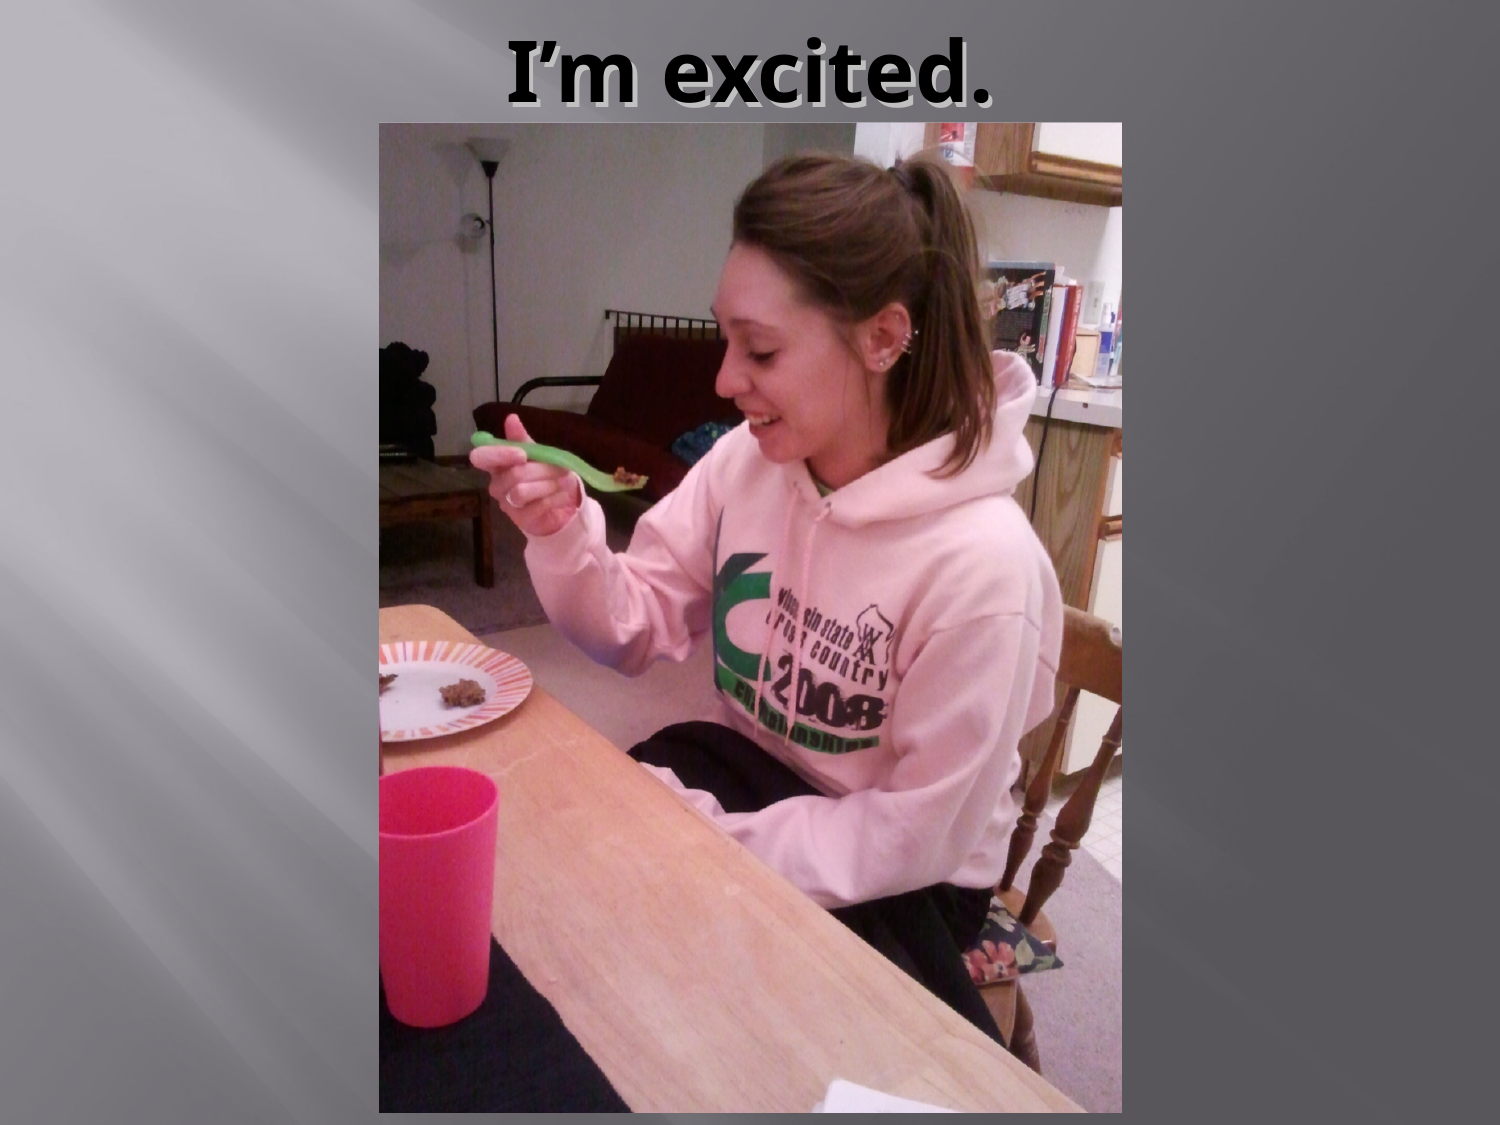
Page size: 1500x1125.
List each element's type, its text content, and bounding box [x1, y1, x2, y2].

title I’m excited. [75, 0, 1426, 163]
picture [378, 122, 1122, 1113]
